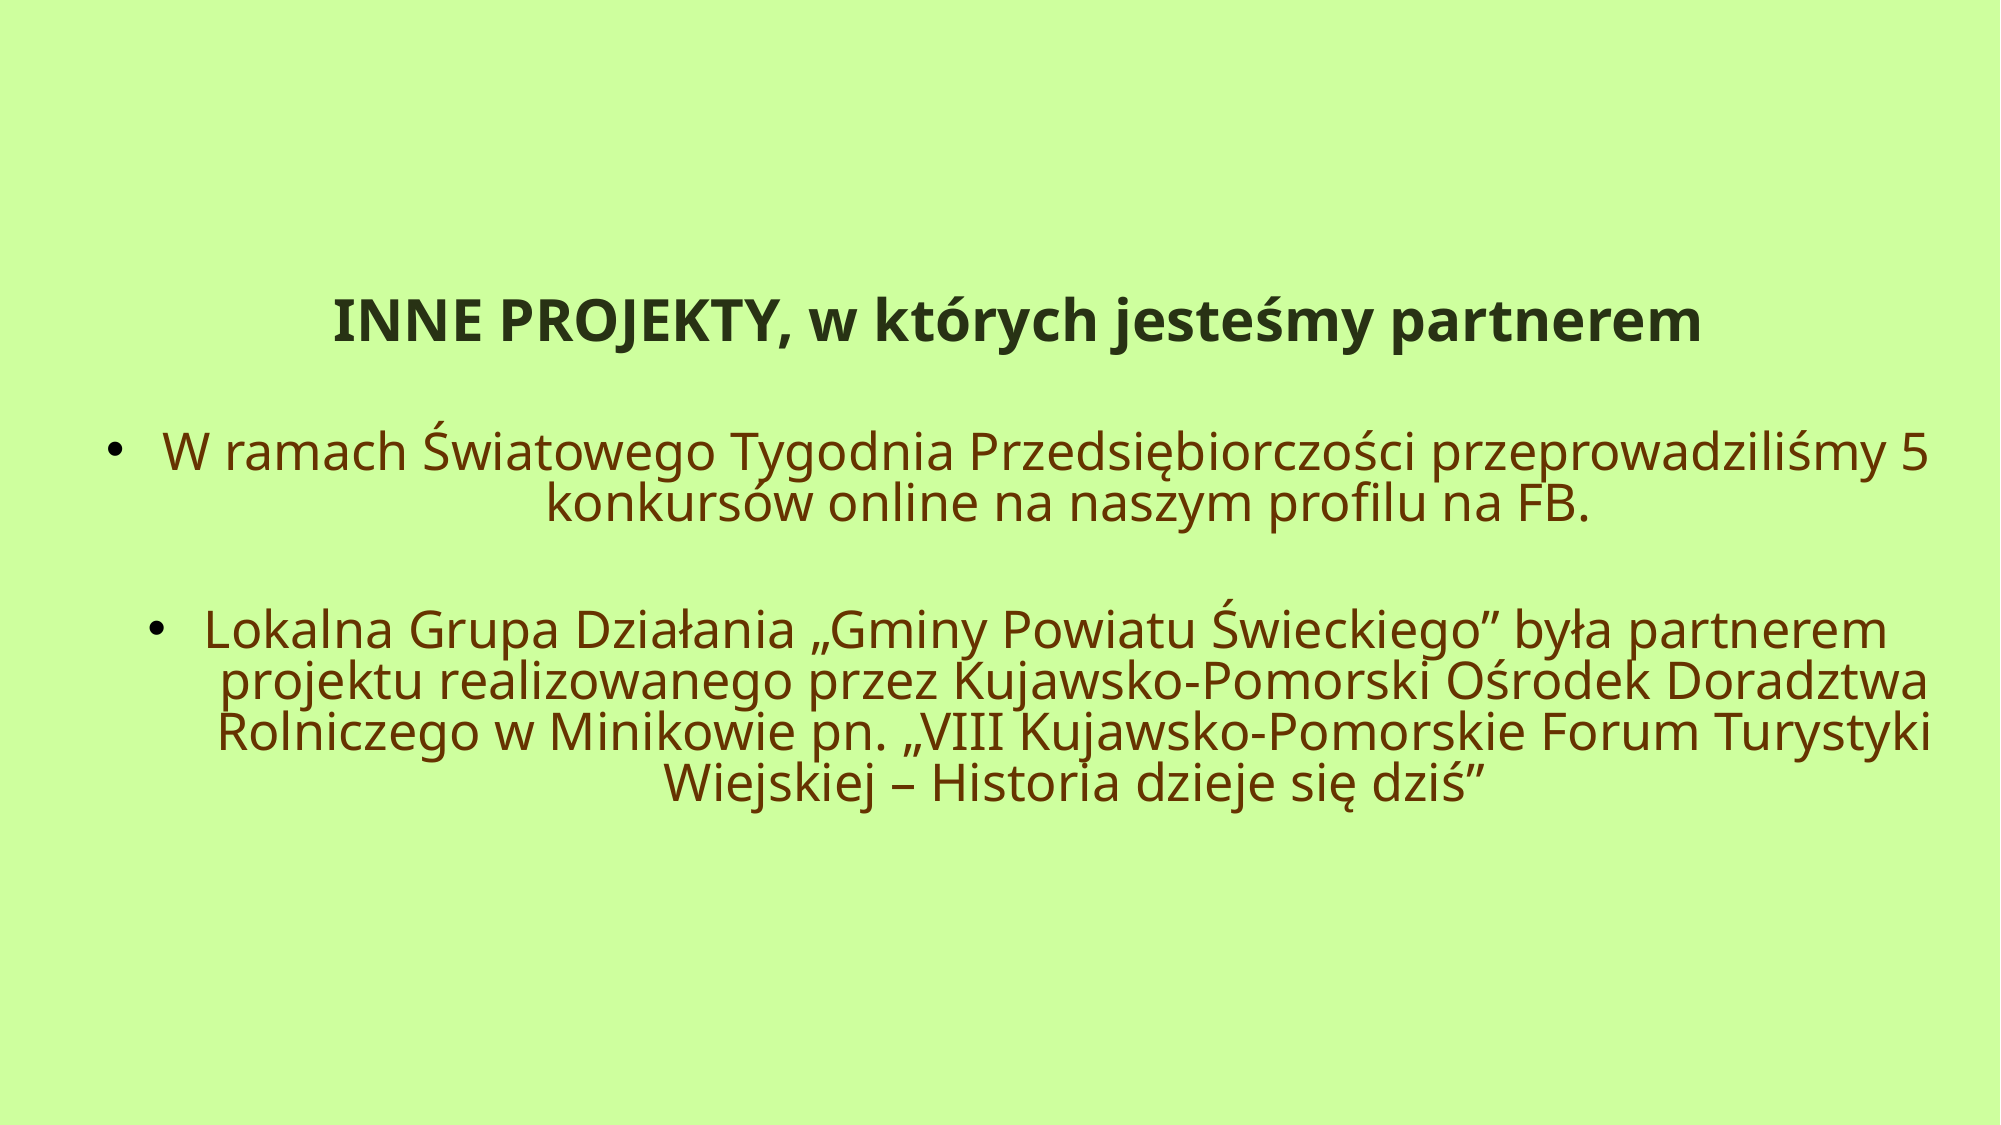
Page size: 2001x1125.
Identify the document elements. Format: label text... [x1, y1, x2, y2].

list INNE PROJEKTY, w których jesteśmy partnerem W ramach Światowego Tygodnia Przedsiębiorczości przeprowadziliśmy 5 konkursów online na naszym profilu na FB. Lokalna Grupa Działania „Gminy Powiatu Świeckiego” była partnerem projektu realizowanego przez Kujawsko-Pomorski Ośrodek Doradztwa Rolniczego w Minikowie pn. „VIII Kujawsko-Pomorskie Forum Turystyki Wiejskiej – Historia dzieje się dziś” [19, 90, 1981, 925]
